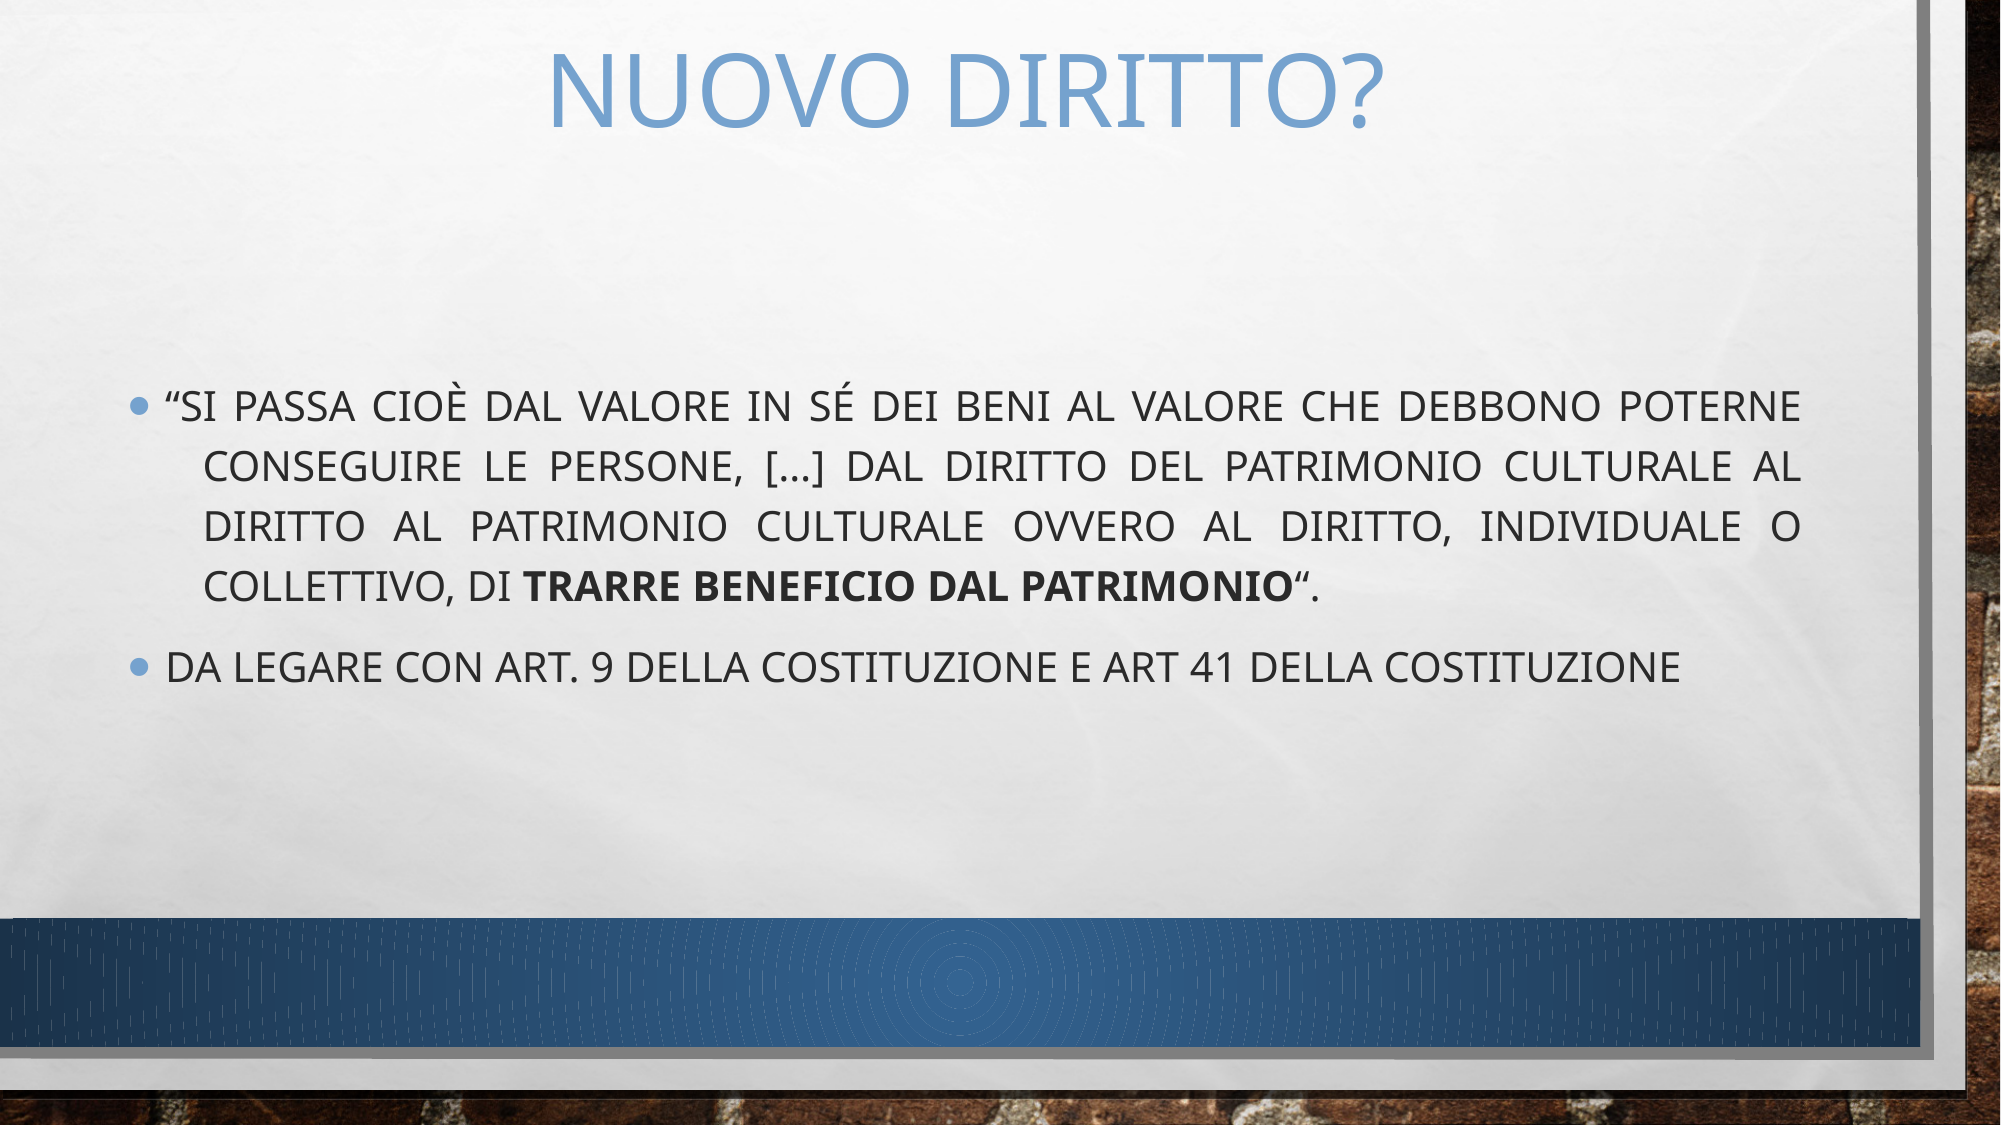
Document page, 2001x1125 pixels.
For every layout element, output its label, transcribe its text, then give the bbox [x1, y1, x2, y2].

list “Si passa cioè dal valore in sé dei beni al valore che debbono poterne conseguire le persone, […] dal diritto del patrimonio culturale al diritto al patrimonio culturale ovvero al diritto, individuale o collettivo, di trarre beneficio dal patrimonio“. Da legare con art. 9 della costituzione e art 41 della costituzione [112, 179, 1818, 882]
title Nuovo diritto? [112, 26, 1819, 163]
